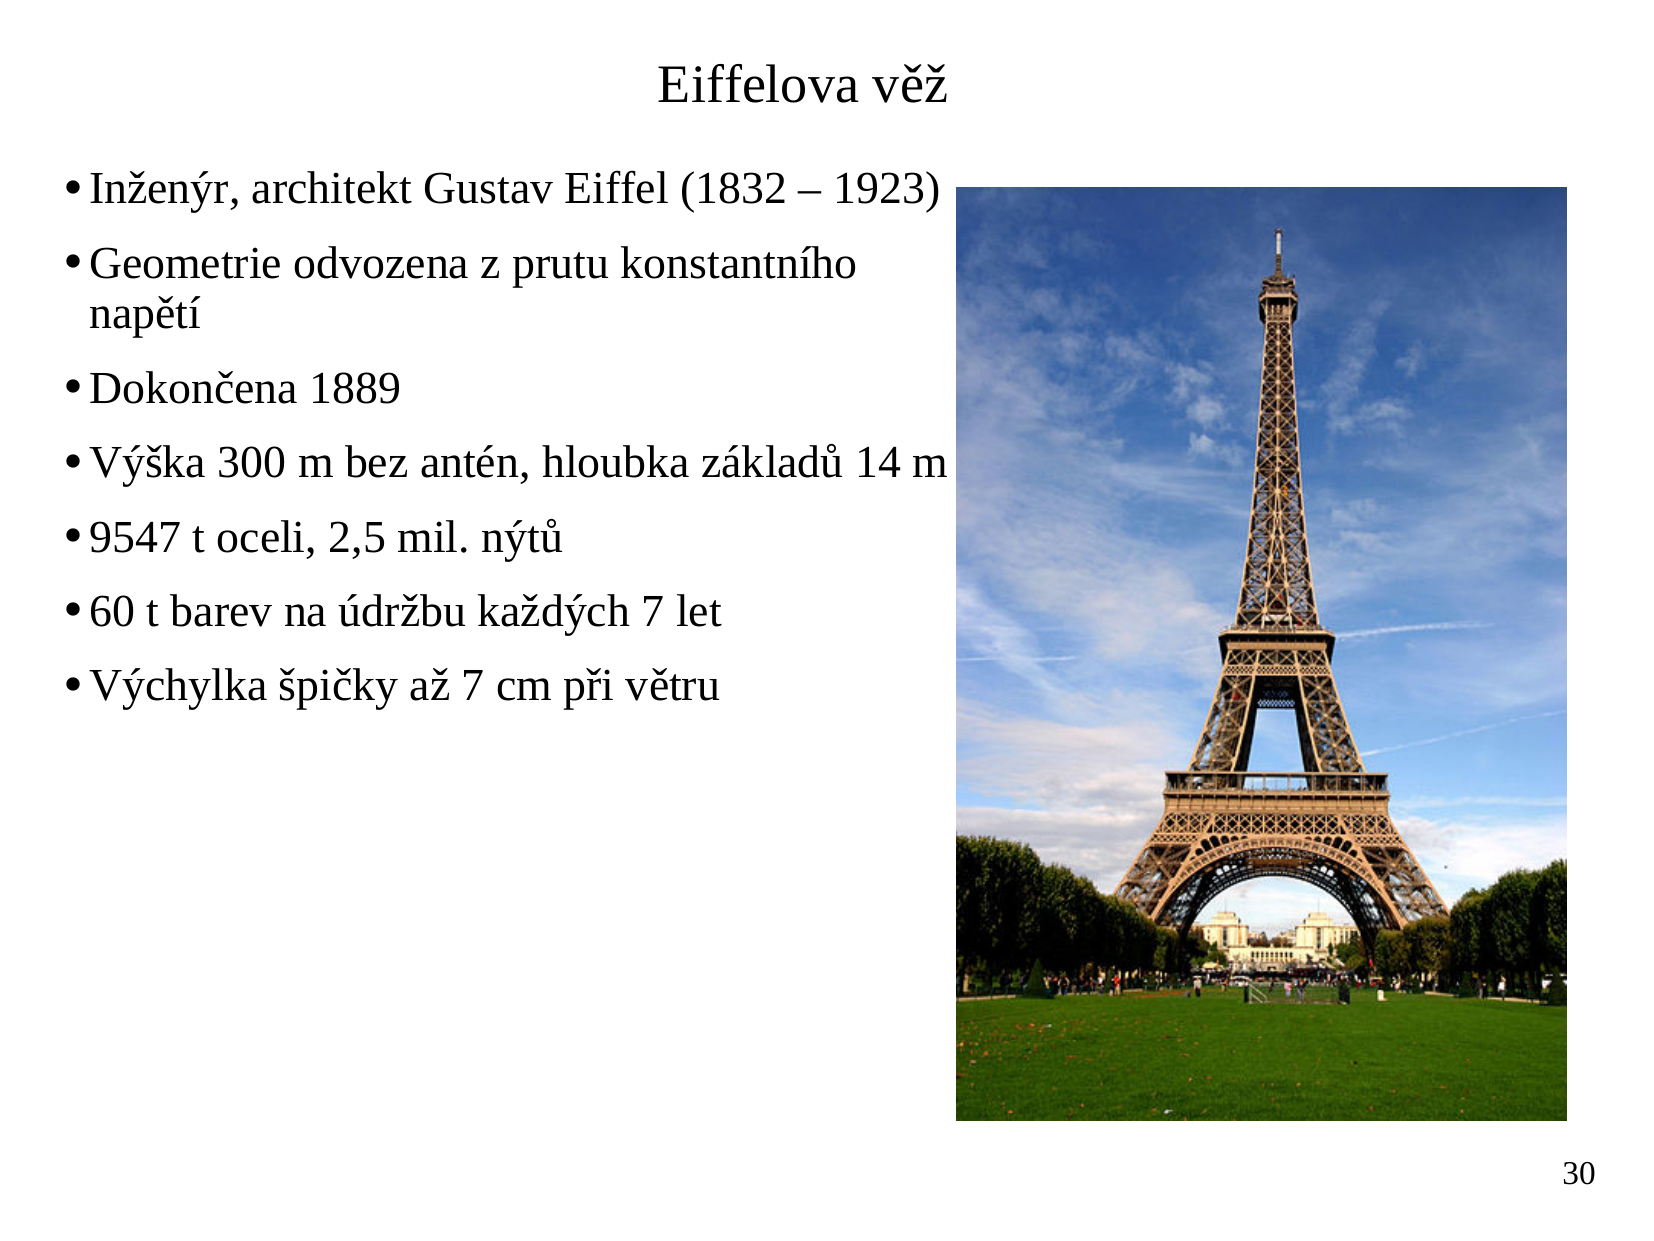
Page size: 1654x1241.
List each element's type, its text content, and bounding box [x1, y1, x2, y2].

picture [956, 187, 1567, 1121]
list Inženýr, architekt Gustav Eiffel (1832 – 1923) Geometrie odvozena z prutu konstantního napětí Dokončena 1889 Výška 300 m bez antén, hloubka základů 14 m 9547 t oceli, 2,5 mil. nýtů 60 t barev na údržbu každých 7 let Výchylka špičky až 7 cm při větru [59, 163, 957, 967]
title Eiffelova věž [59, 0, 1548, 169]
